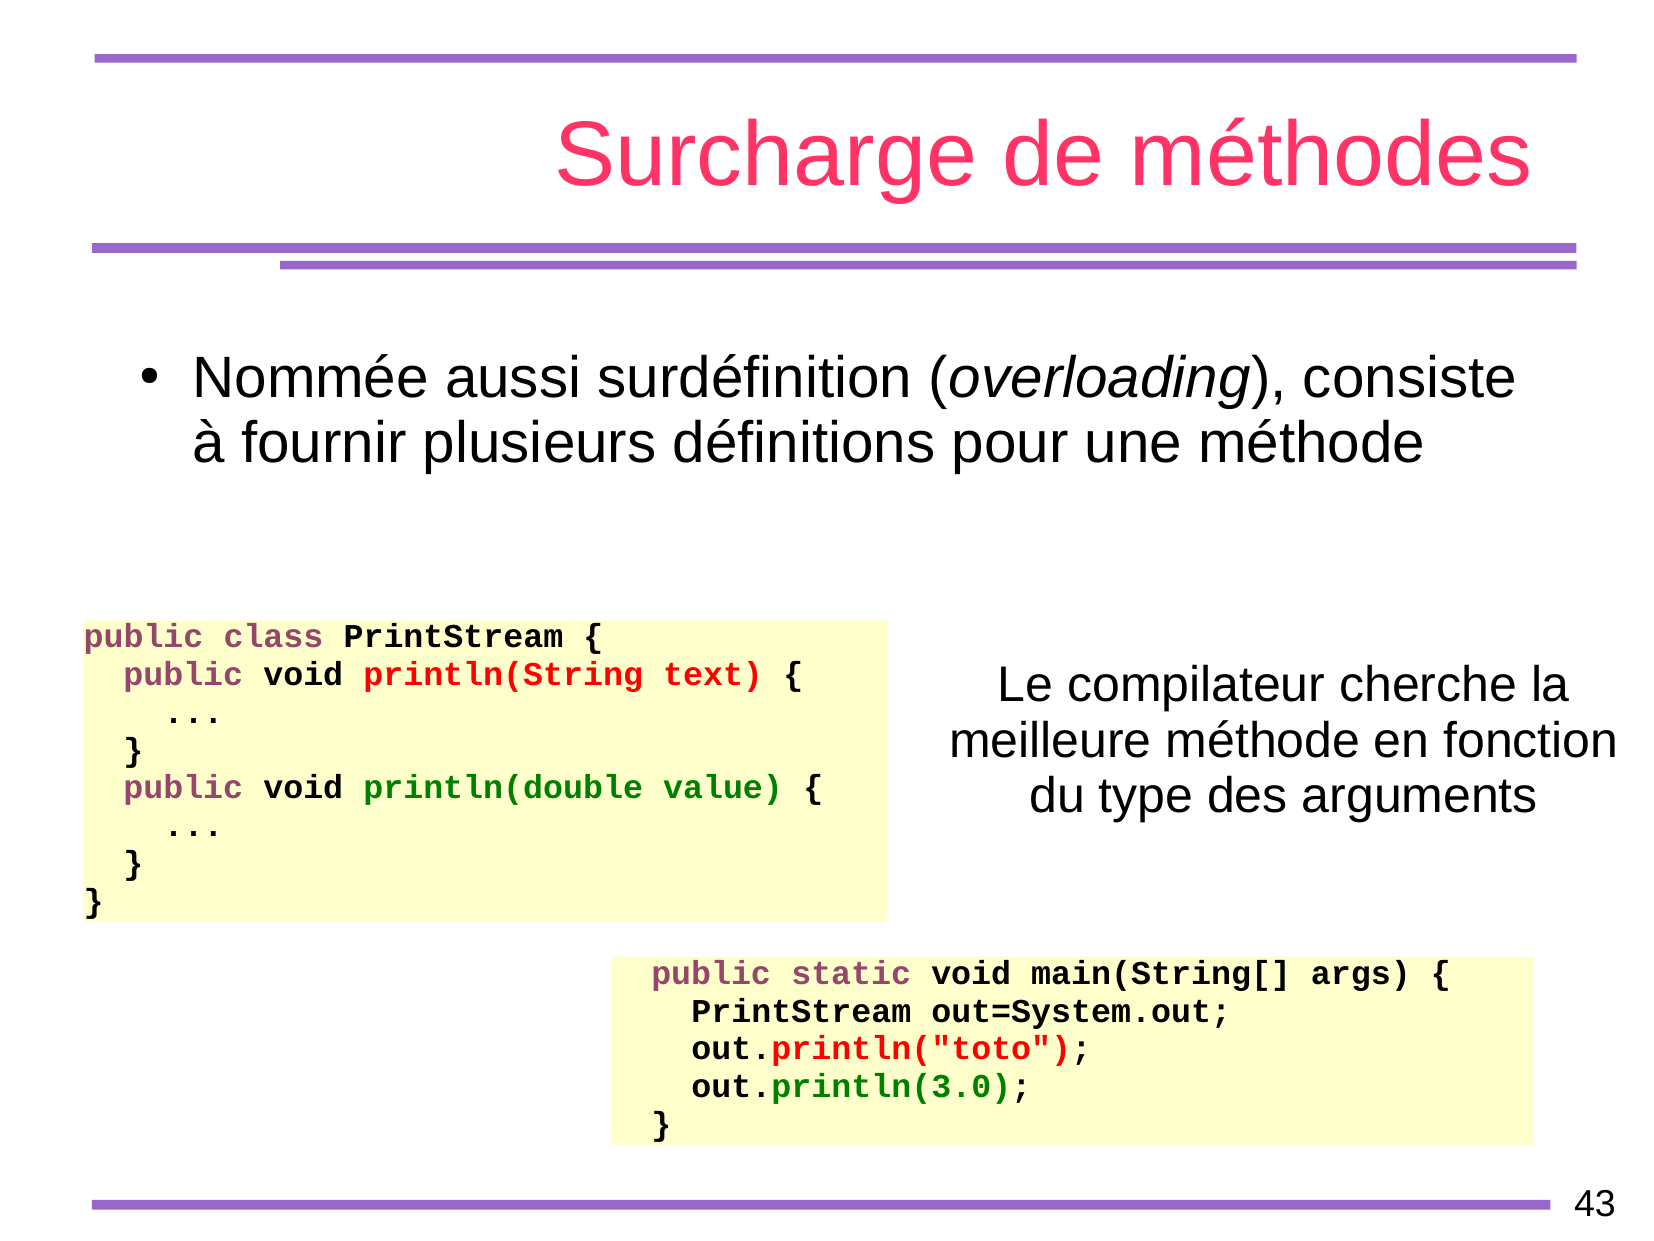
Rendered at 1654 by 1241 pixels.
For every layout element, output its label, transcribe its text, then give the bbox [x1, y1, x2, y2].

title Surcharge de méthodes [121, 49, 1534, 257]
text_box public static void main(String[] args) { PrintStream out=System.out; out.println("toto"); out.println(3.0); } [611, 956, 1534, 1146]
text_box public class PrintStream { public void println(String text) { ... } public void println(double value) { ... } } [83, 620, 888, 923]
list Nommée aussi surdéfinition (overloading), consiste à fournir plusieurs définitions pour une méthode [121, 344, 1534, 1127]
text_box Le compilateur cherche la meilleure méthode en fonction du type des arguments [949, 656, 1620, 826]
